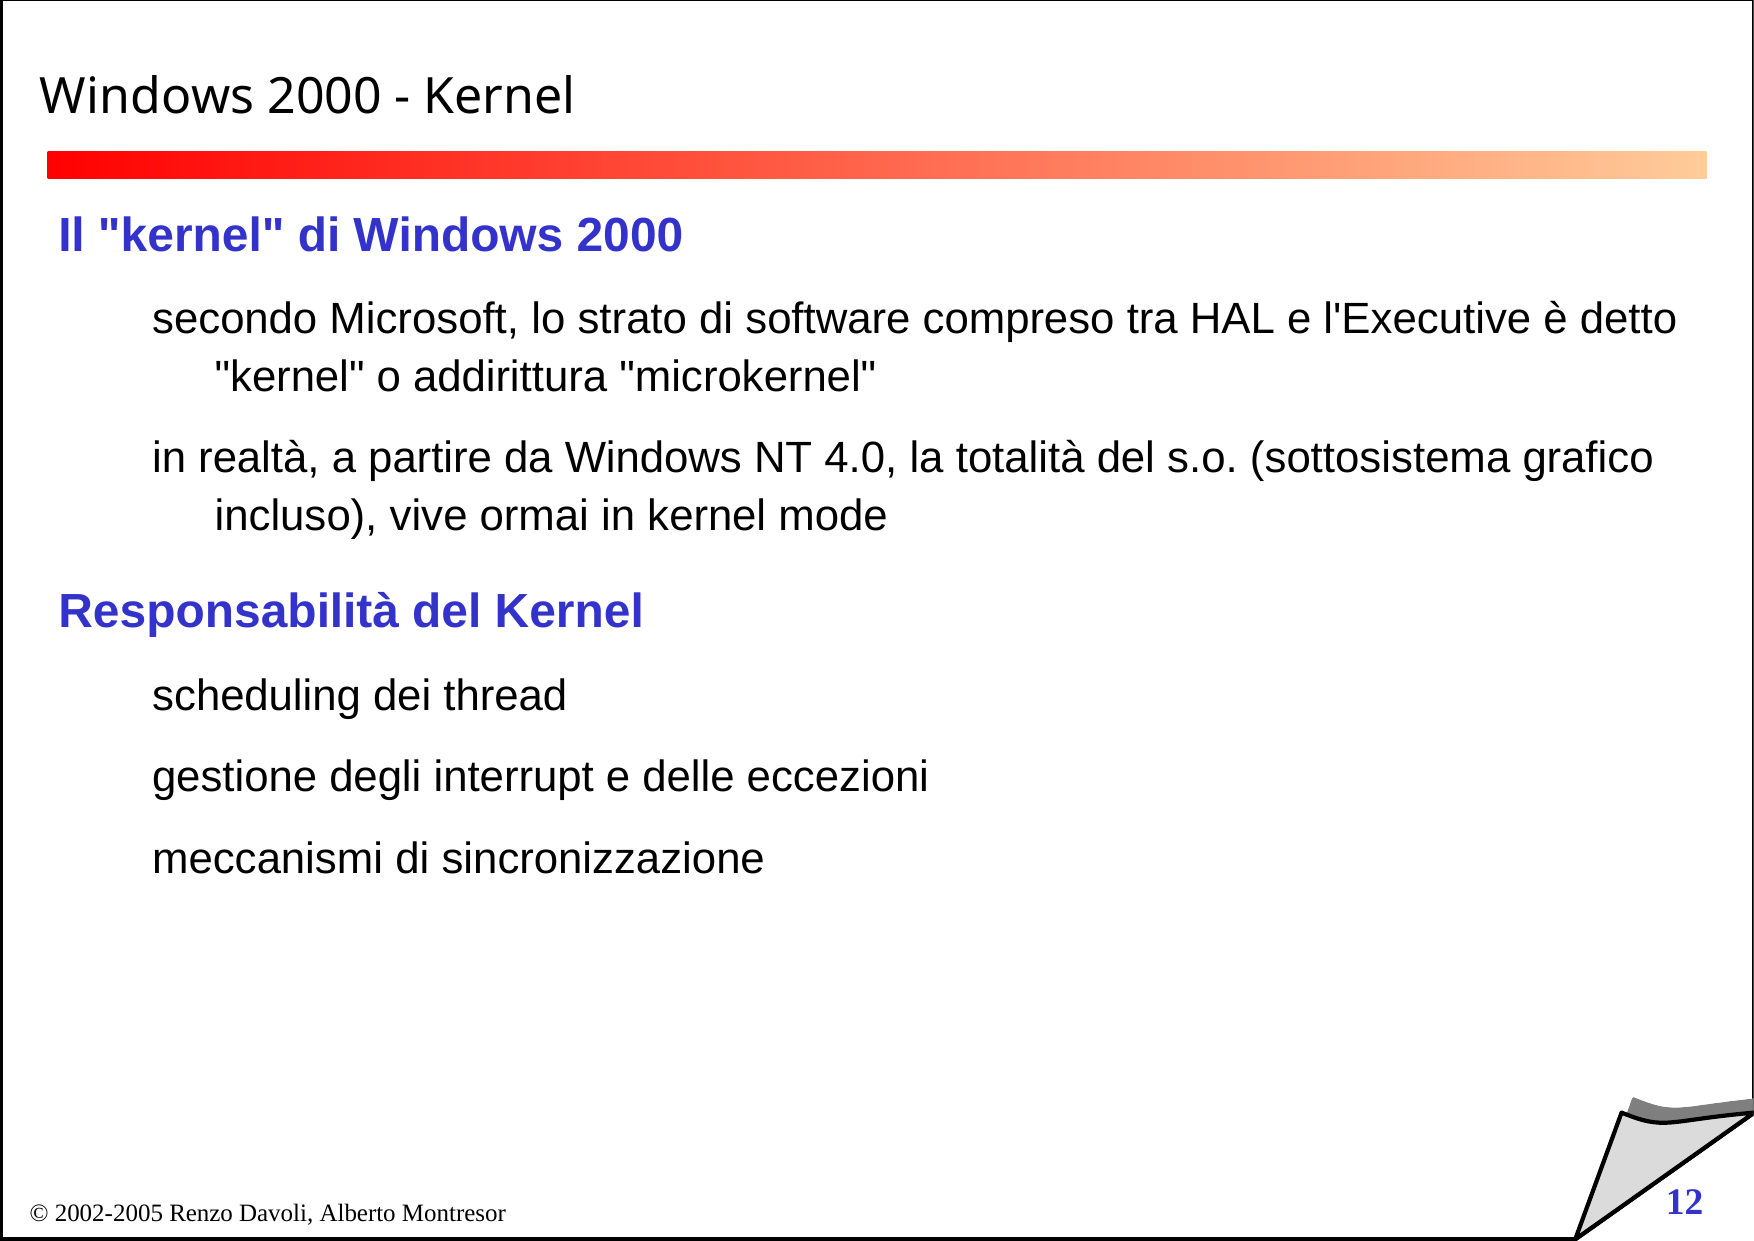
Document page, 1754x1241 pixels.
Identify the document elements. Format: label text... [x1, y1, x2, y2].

list Il "kernel" di Windows 2000 secondo Microsoft, lo strato di software compreso tra HAL e l'Executive è detto "kernel" o addirittura "microkernel" in realtà, a partire da Windows NT 4.0, la totalità del s.o. (sottosistema grafico incluso), vive ormai in kernel mode Responsabilità del Kernel scheduling dei thread gestione degli interrupt e delle eccezioni meccanismi di sincronizzazione [58, 206, 1695, 952]
title Windows 2000 - Kernel [40, 49, 1713, 144]
